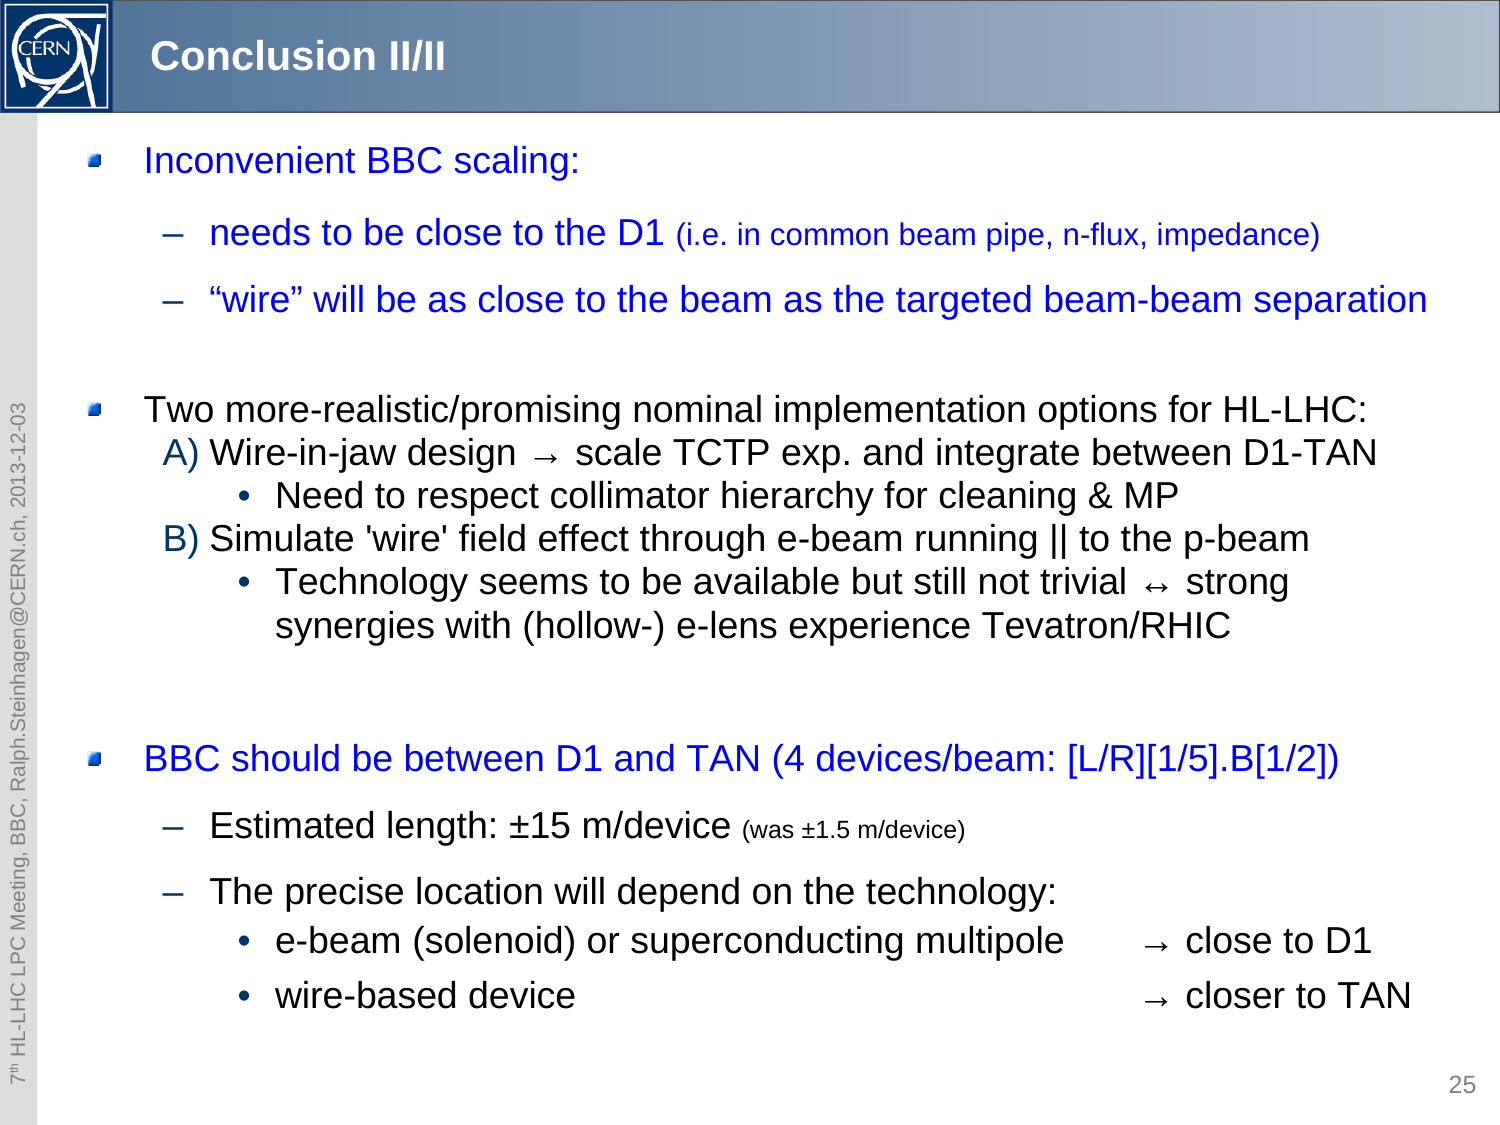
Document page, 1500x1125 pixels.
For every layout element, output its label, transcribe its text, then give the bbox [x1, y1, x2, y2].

title Conclusion II/II [150, 0, 1201, 113]
picture [0, 0, 113, 113]
list Inconvenient BBC scaling: needs to be close to the D1 (i.e. in common beam pipe, n-flux, impedance) “wire” will be as close to the beam as the targeted beam-beam separation Two more-realistic/promising nominal implementation options for HL-LHC: Wire-in-jaw design → scale TCTP exp. and integrate between D1-TAN Need to respect collimator hierarchy for cleaning & MP Simulate 'wire' field effect through e-beam running || to the p-beam Technology seems to be available but still not trivial ↔ strong synergies with (hollow-) e-lens experience Tevatron/RHIC BBC should be between D1 and TAN (4 devices/beam: [L/R][1/5].B[1/2]) Estimated length: ±15 m/device (was ±1.5 m/device) The precise location will depend on the technology: e-beam (solenoid) or superconducting multipole → close to D1 wire-based device → closer to TAN [87, 137, 1438, 1030]
